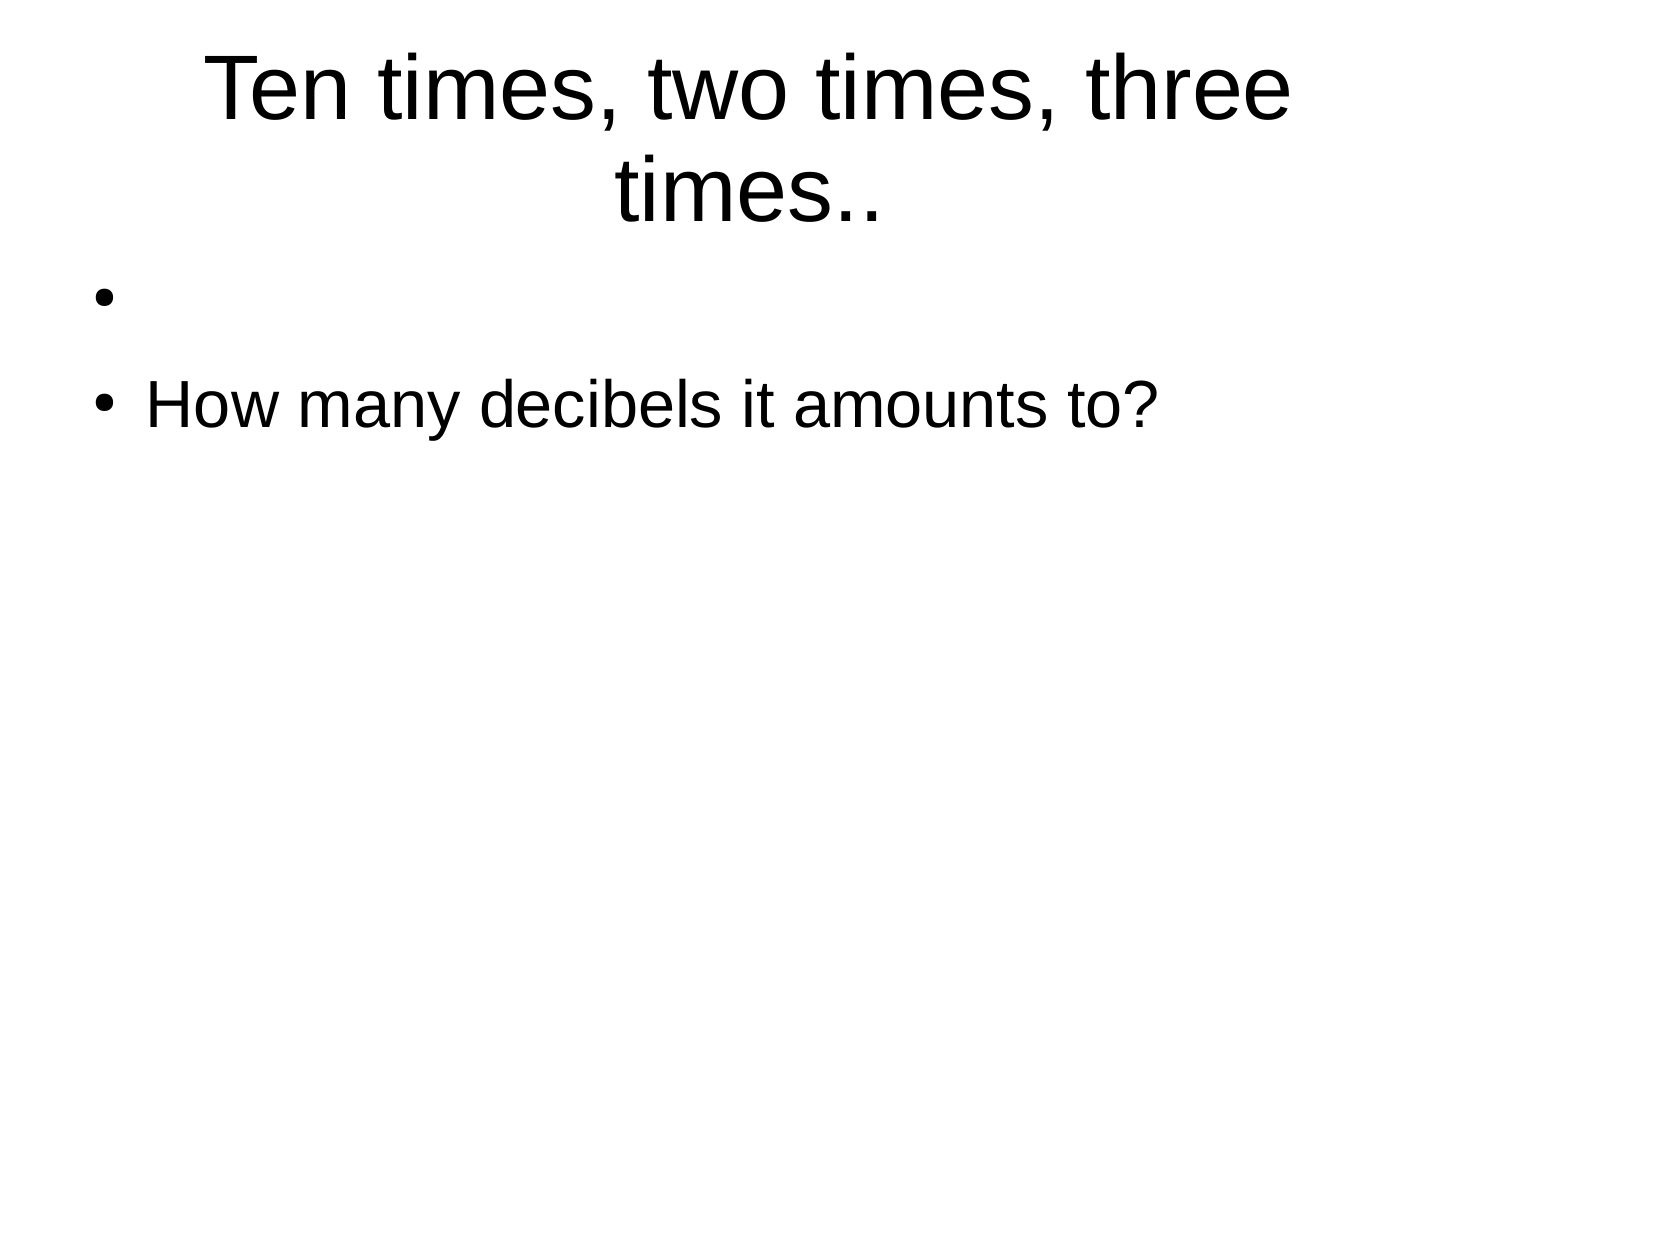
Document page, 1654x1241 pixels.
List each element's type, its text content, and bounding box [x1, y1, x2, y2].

list How many decibels it amounts to? [75, 262, 1425, 1005]
title Ten times, two times, three times.. [75, 21, 1425, 257]
